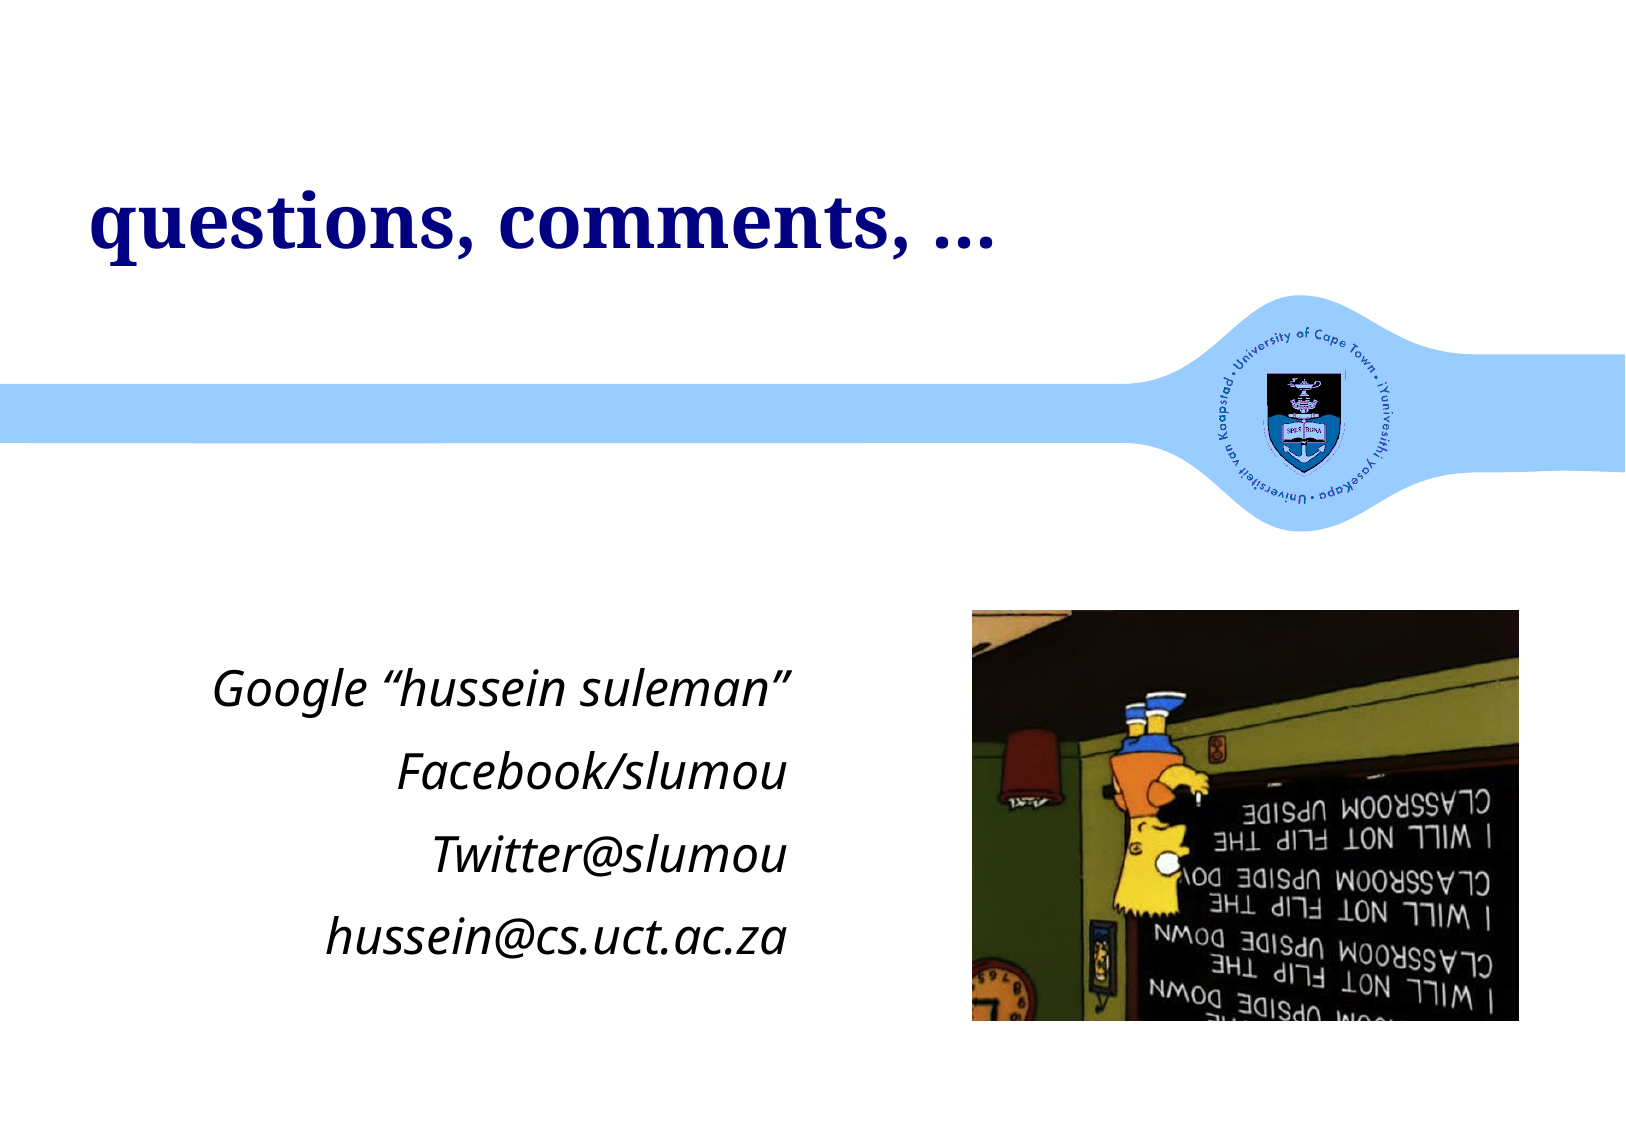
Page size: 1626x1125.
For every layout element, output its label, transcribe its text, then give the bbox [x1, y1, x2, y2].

title questions, comments, ... [88, 88, 1133, 352]
list Google “hussein suleman” Facebook/slumou Twitter@slumou hussein@cs.uct.ac.za [37, 652, 789, 1125]
picture [1178, 305, 1416, 527]
picture [972, 610, 1519, 1021]
